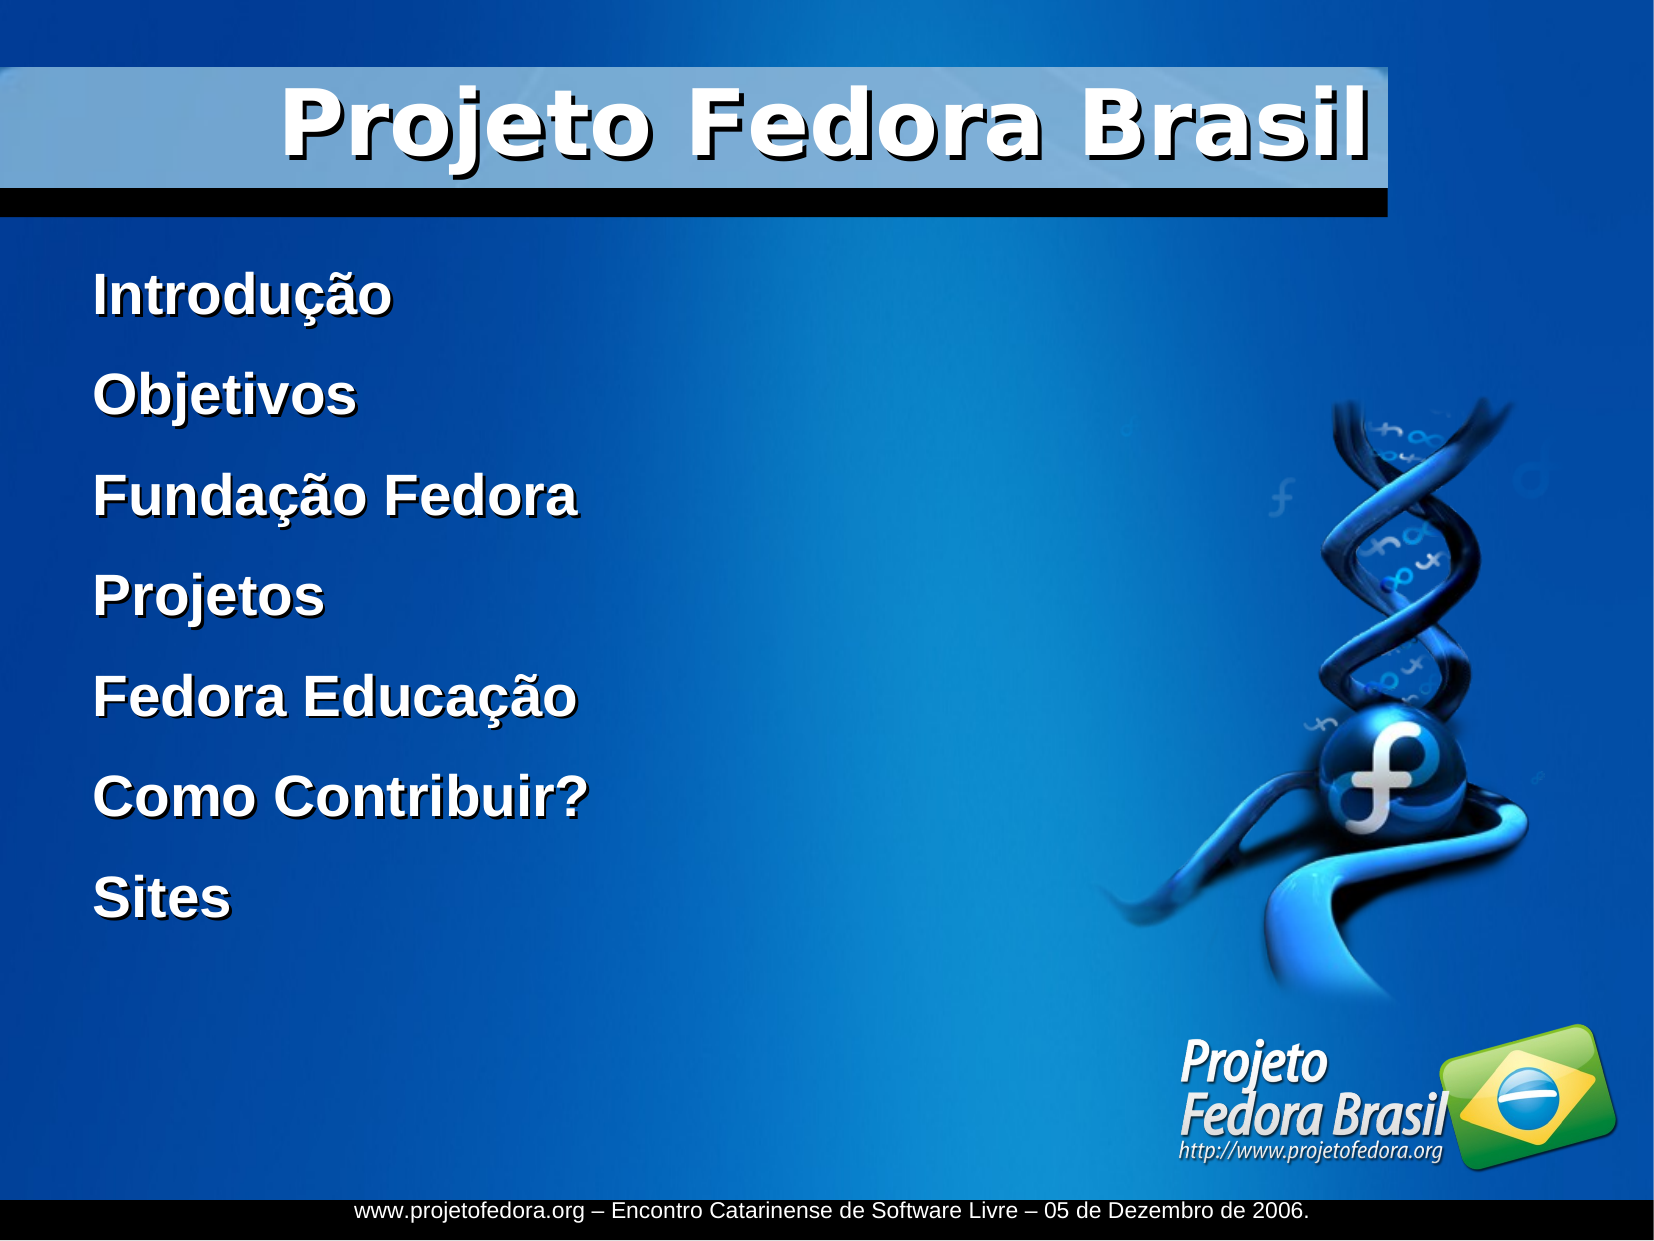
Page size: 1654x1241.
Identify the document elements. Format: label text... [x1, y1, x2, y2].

text_box www.projetofedora.org – Encontro Catarinense de Software Livre – 05 de Dezembro de 2006. [339, 1190, 1427, 1241]
list Introdução Objetivos Fundação Fedora Projetos Fedora Educação Como Contribuir? Sites [75, 261, 1201, 1163]
picture [0, 0, 1654, 1200]
text_box Projeto Fedora Brasil [262, 63, 1394, 202]
